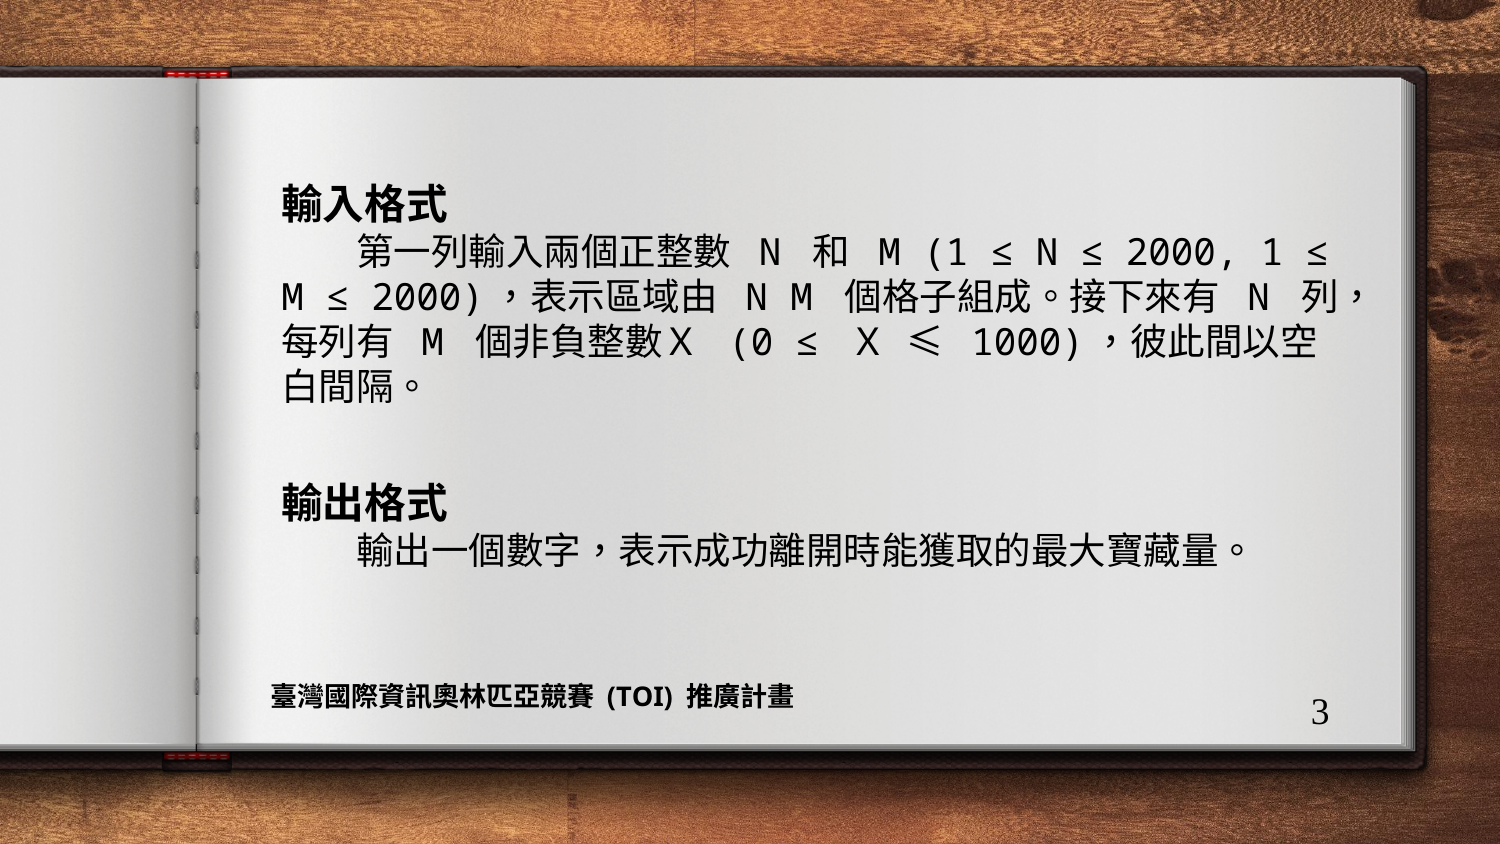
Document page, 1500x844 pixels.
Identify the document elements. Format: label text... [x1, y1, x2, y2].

text_box [1295, 672, 1386, 737]
text_box 輸入格式 第一列輸入兩個正整數 N 和 M (1 ≤ N ≤ 2000, 1 ≤ M ≤ 2000)，表示區域由 N M 個格子組成。接下來有 N 列，每列有 M 個非負整數Ｘ (0 ≤ Ｘ ≤ 1000)，彼此間以空白間隔。 [266, 171, 1356, 416]
text_box 輸出格式 輸出一個數字，表示成功離開時能獲取的最大寶藏量。 [266, 470, 1368, 580]
